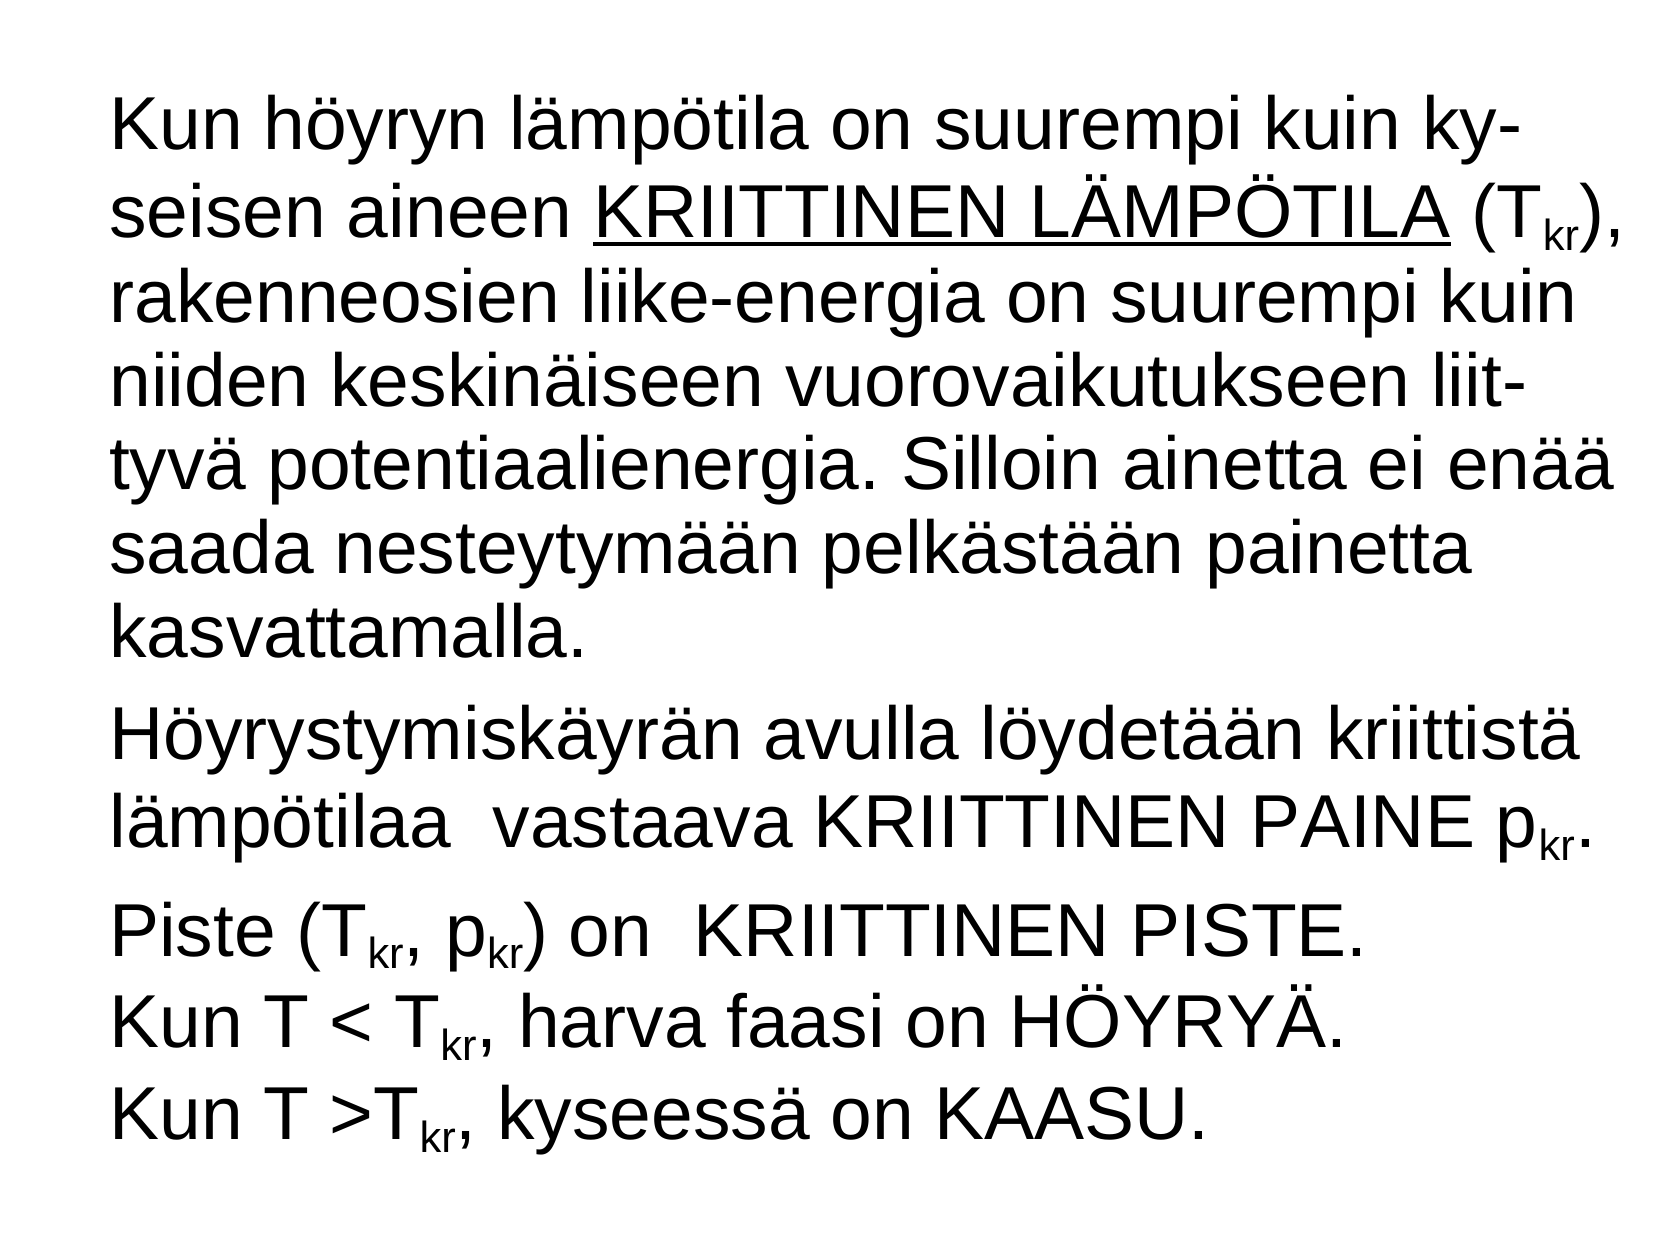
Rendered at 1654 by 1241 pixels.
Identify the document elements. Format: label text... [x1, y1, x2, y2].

text_box Kun höyryn lämpötila on suurempi kuin ky-seisen aineen KRIITTINEN LÄMPÖTILA (Tkr), rakenneosien liike-energia on suurempi kuin niiden keskinäiseen vuorovaikutukseen liit- tyvä potentiaalienergia. Silloin ainetta ei enää saada nesteytymään pelkästään painetta kasvattamalla. Höyrystymiskäyrän avulla löydetään kriittistä lämpötilaa vastaava KRIITTINEN PAINE pkr. Piste (Tkr, pkr) on KRIITTINEN PISTE. Kun T < Tkr, harva faasi on HÖYRYÄ. Kun T >Tkr, kyseessä on KAASU. [94, 69, 1654, 1241]
